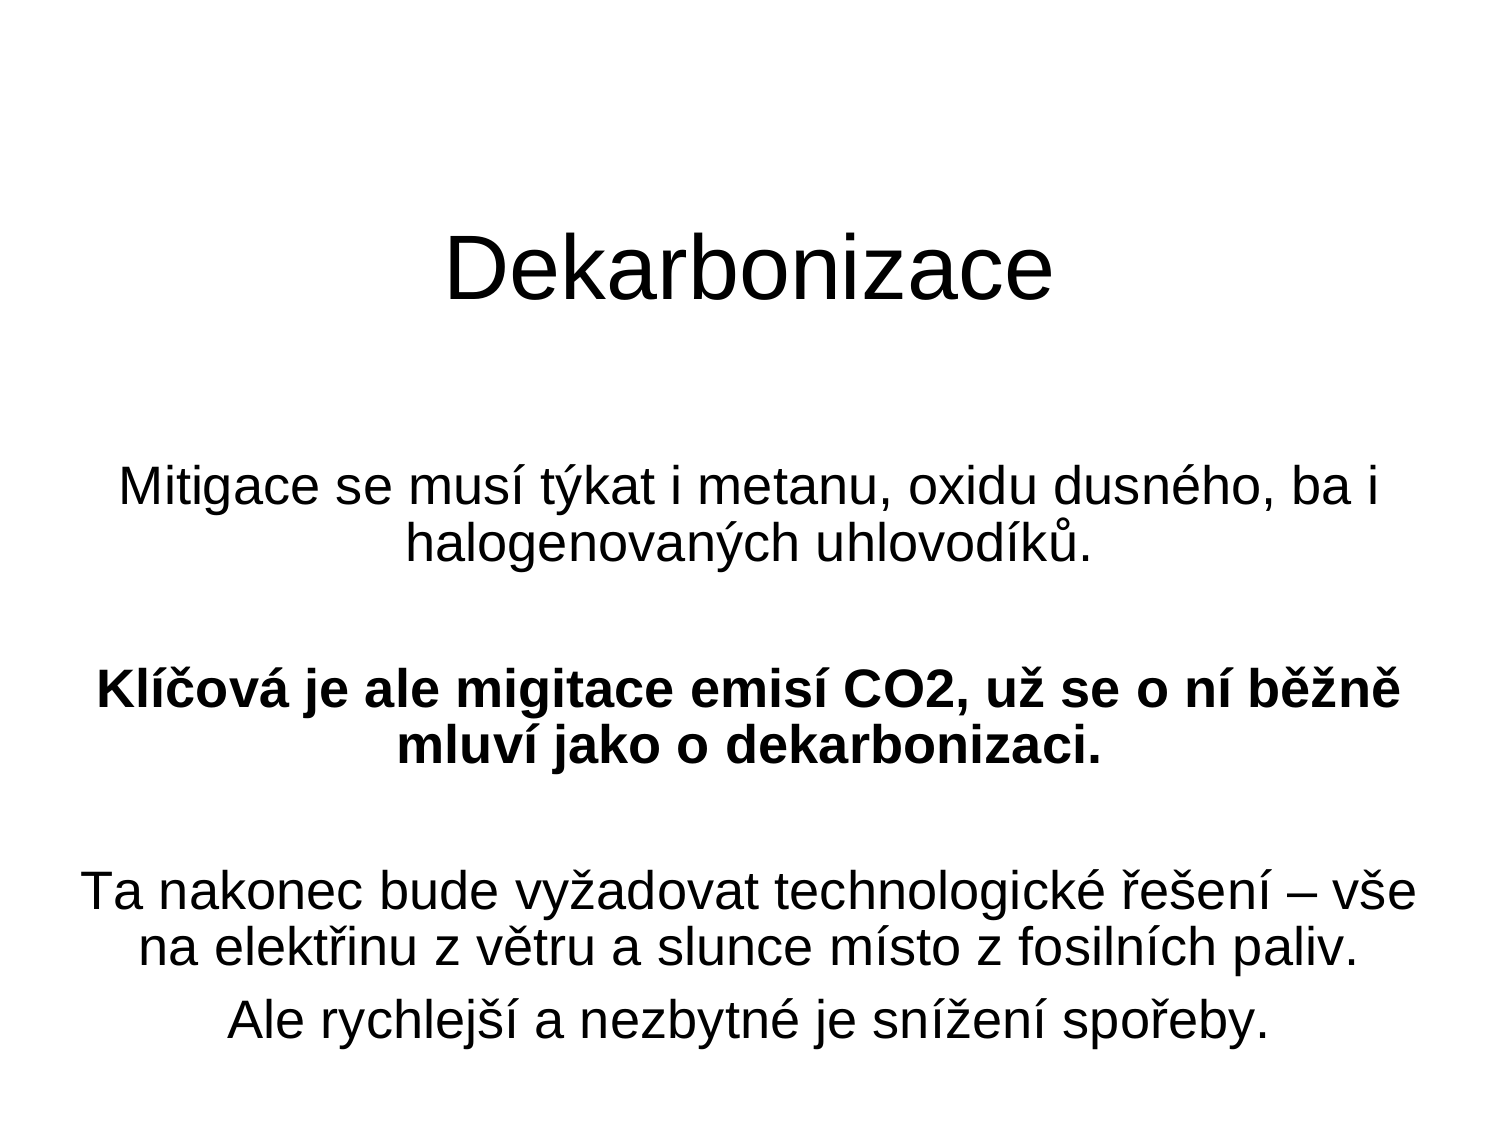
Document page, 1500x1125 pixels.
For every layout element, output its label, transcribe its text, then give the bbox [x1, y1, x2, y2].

title Dekarbonizace [75, 127, 1425, 414]
list Mitigace se musí týkat i metanu, oxidu dusného, ba i halogenovaných uhlovodíků. Klíčová je ale migitace emisí CO2, už se o ní běžně mluví jako o dekarbonizaci. Ta nakonec bude vyžadovat technologické řešení – vše na elektřinu z větru a slunce místo z fosilních paliv. Ale rychlejší a nezbytné je snížení spořeby. [75, 459, 1425, 1113]
